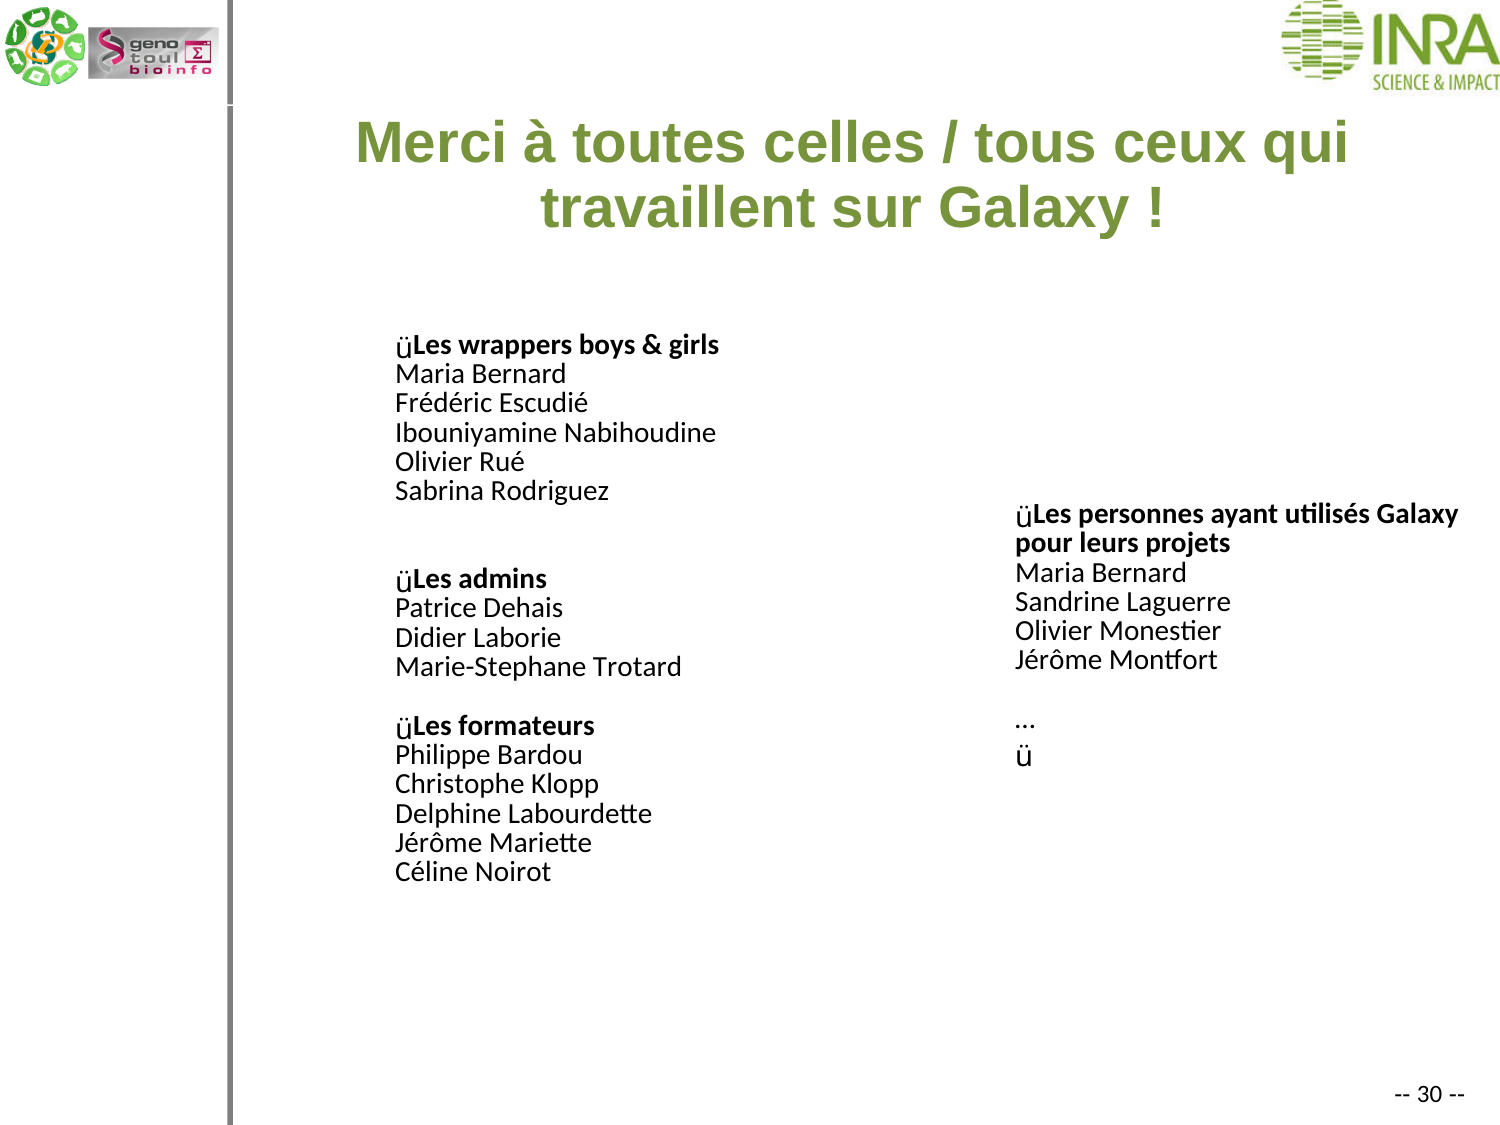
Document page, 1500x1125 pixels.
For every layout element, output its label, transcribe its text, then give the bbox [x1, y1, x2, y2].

text_box Les personnes ayant utilisés Galaxy pour leurs projets Maria Bernard Sandrine Laguerre Olivier Monestier Jérôme Montfort … [850, 435, 1500, 812]
text_box Merci à toutes celles / tous ceux qui travaillent sur Galaxy ! [230, 101, 1477, 253]
text_box Les wrappers boys & girls Maria Bernard Frédéric Escudié Ibouniyamine Nabihoudine Olivier Rué Sabrina Rodriguez Les admins Patrice Dehais Didier Laborie Marie-Stephane Trotard Les formateurs Philippe Bardou Christophe Klopp Delphine Labourdette Jérôme Mariette Céline Noirot [230, 325, 880, 984]
